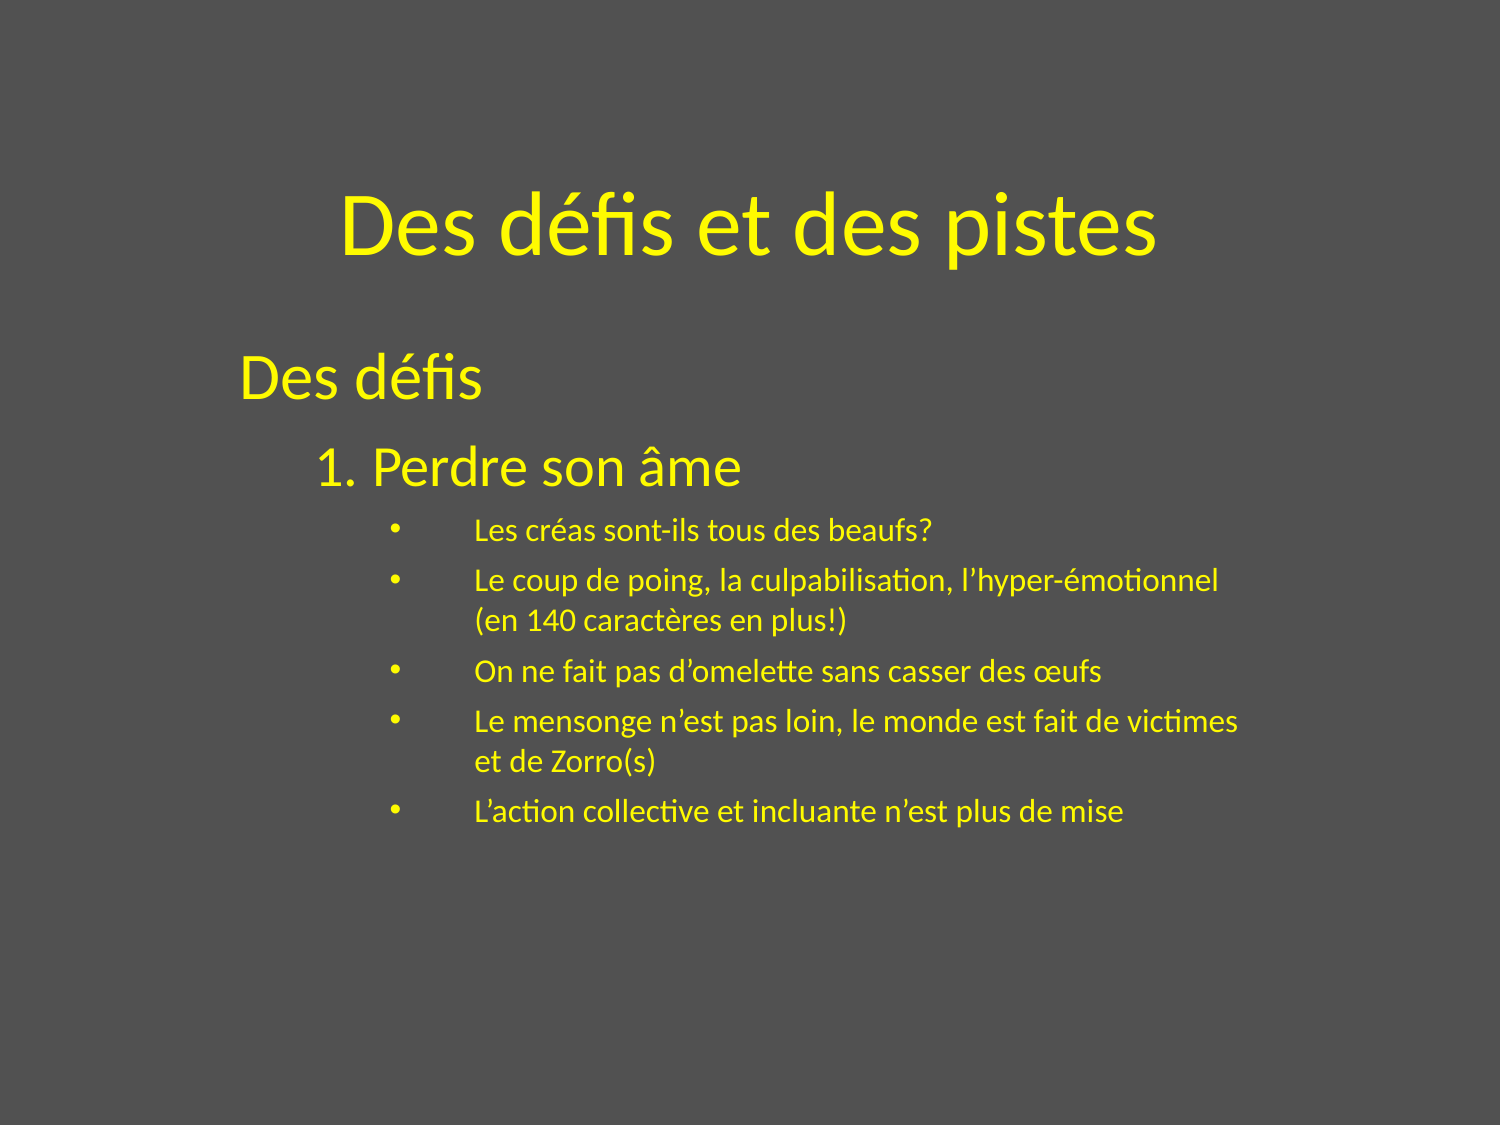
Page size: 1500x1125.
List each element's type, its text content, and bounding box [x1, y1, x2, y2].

title Des défis et des pistes [112, 112, 1388, 325]
list Des défis 1. Perdre son âme Les créas sont-ils tous des beaufs? Le coup de poing, la culpabilisation, l’hyper-émotionnel (en 140 caractères en plus!) On ne fait pas d’omelette sans casser des œufs Le mensonge n’est pas loin, le monde est fait de victimes et de Zorro(s) L’action collective et incluante n’est plus de mise [225, 324, 1275, 1125]
